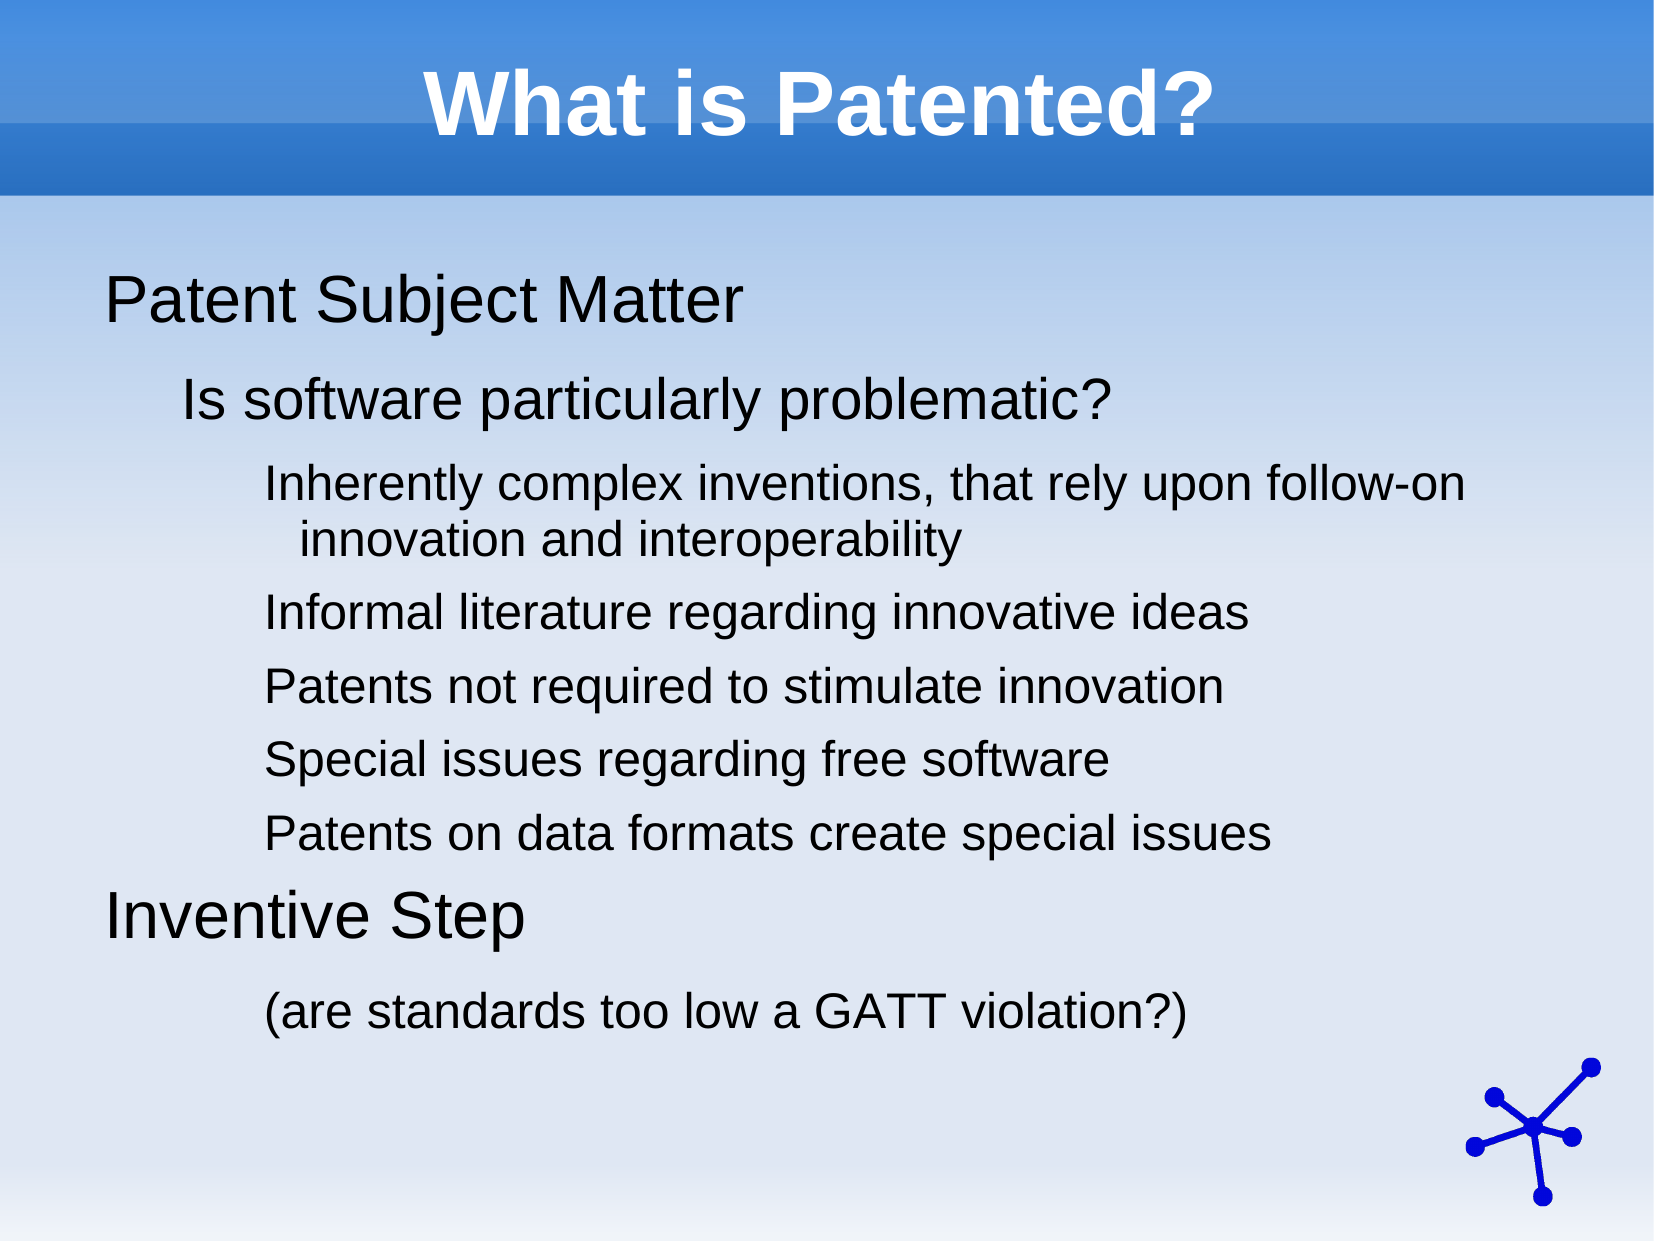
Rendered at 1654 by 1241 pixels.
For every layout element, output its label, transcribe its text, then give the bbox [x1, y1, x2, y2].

picture [0, 0, 1654, 1241]
list Patent Subject Matter Is software particularly problematic? Inherently complex inventions, that rely upon follow-on innovation and interoperability Informal literature regarding innovative ideas Patents not required to stimulate innovation Special issues regarding free software Patents on data formats create special issues Inventive Step (are standards too low a GATT violation?) [86, 262, 1576, 1067]
title What is Patented? [76, 7, 1565, 200]
